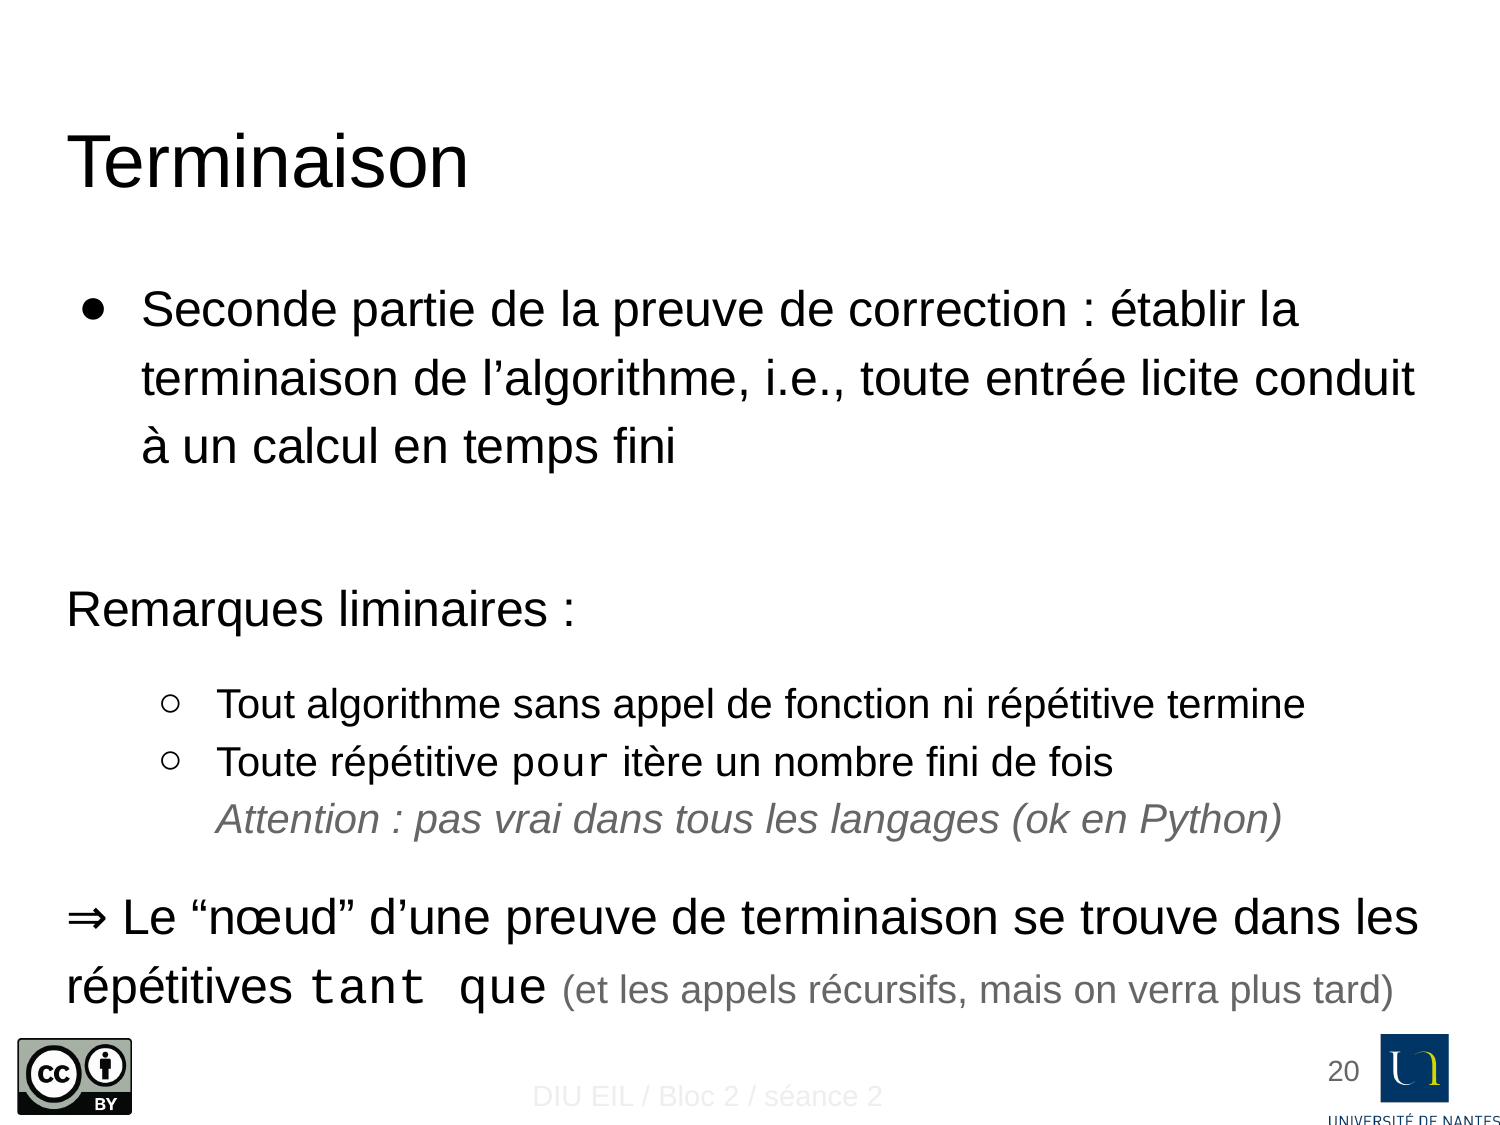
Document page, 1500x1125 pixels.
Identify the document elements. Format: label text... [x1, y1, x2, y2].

picture [1329, 1034, 1500, 1125]
picture [17, 1038, 132, 1115]
slide_number <numéro> [1284, 1038, 1375, 1102]
title Terminaison [51, 97, 1449, 223]
list Seconde partie de la preuve de correction : établir la terminaison de l’algorithme, i.e., toute entrée licite conduit à un calcul en temps fini Remarques liminaires : Tout algorithme sans appel de fonction ni répétitive termine Toute répétitive pour itère un nombre fini de fois Attention : pas vrai dans tous les langages (ok en Python) ⇒ Le “nœud” d’une preuve de terminaison se trouve dans les répétitives tant que (et les appels récursifs, mais on verra plus tard) [51, 252, 1449, 1064]
